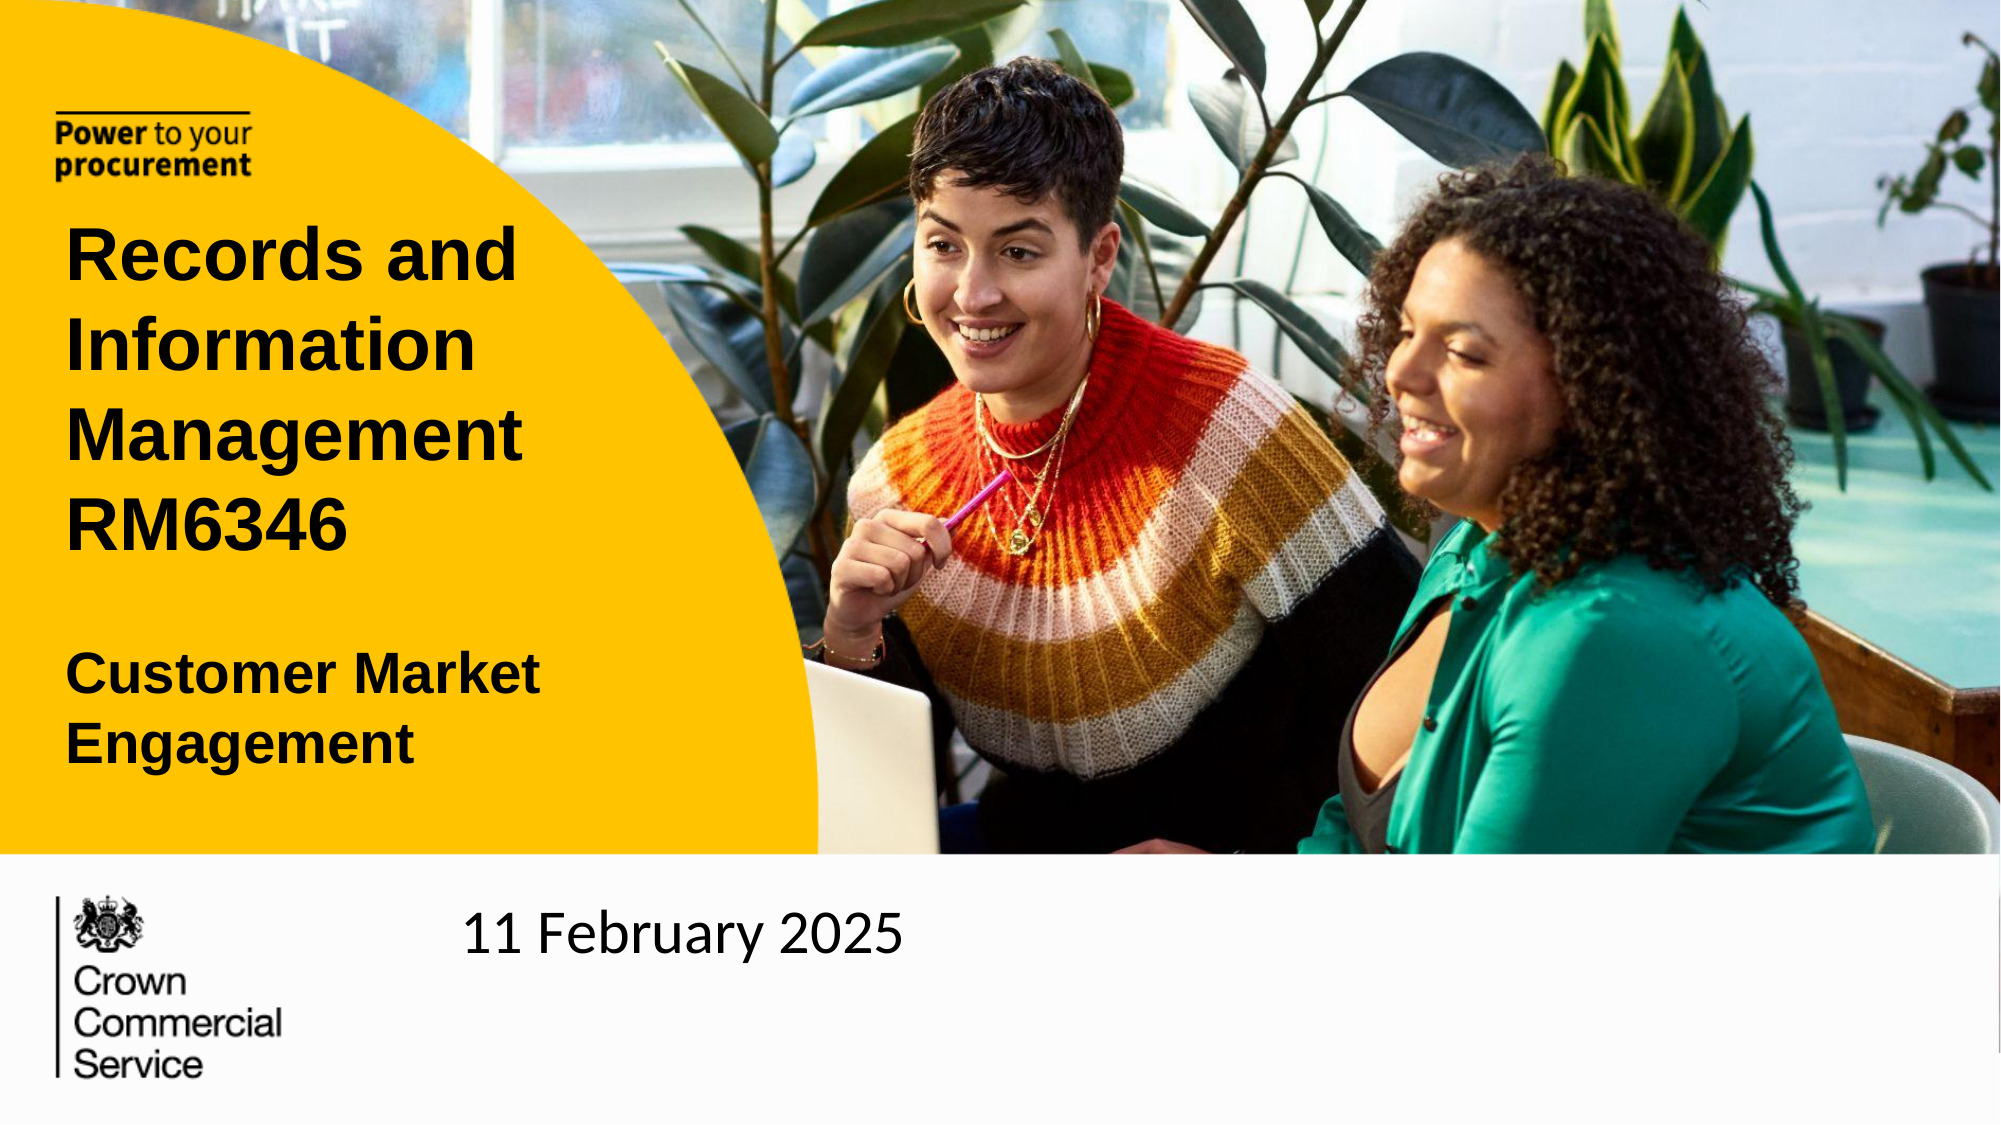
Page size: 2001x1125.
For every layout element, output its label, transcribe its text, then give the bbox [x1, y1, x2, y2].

text_box 11 February 2025 [445, 876, 1484, 1045]
title Records and Information Management RM6346 Customer Market Engagement [65, 205, 647, 846]
